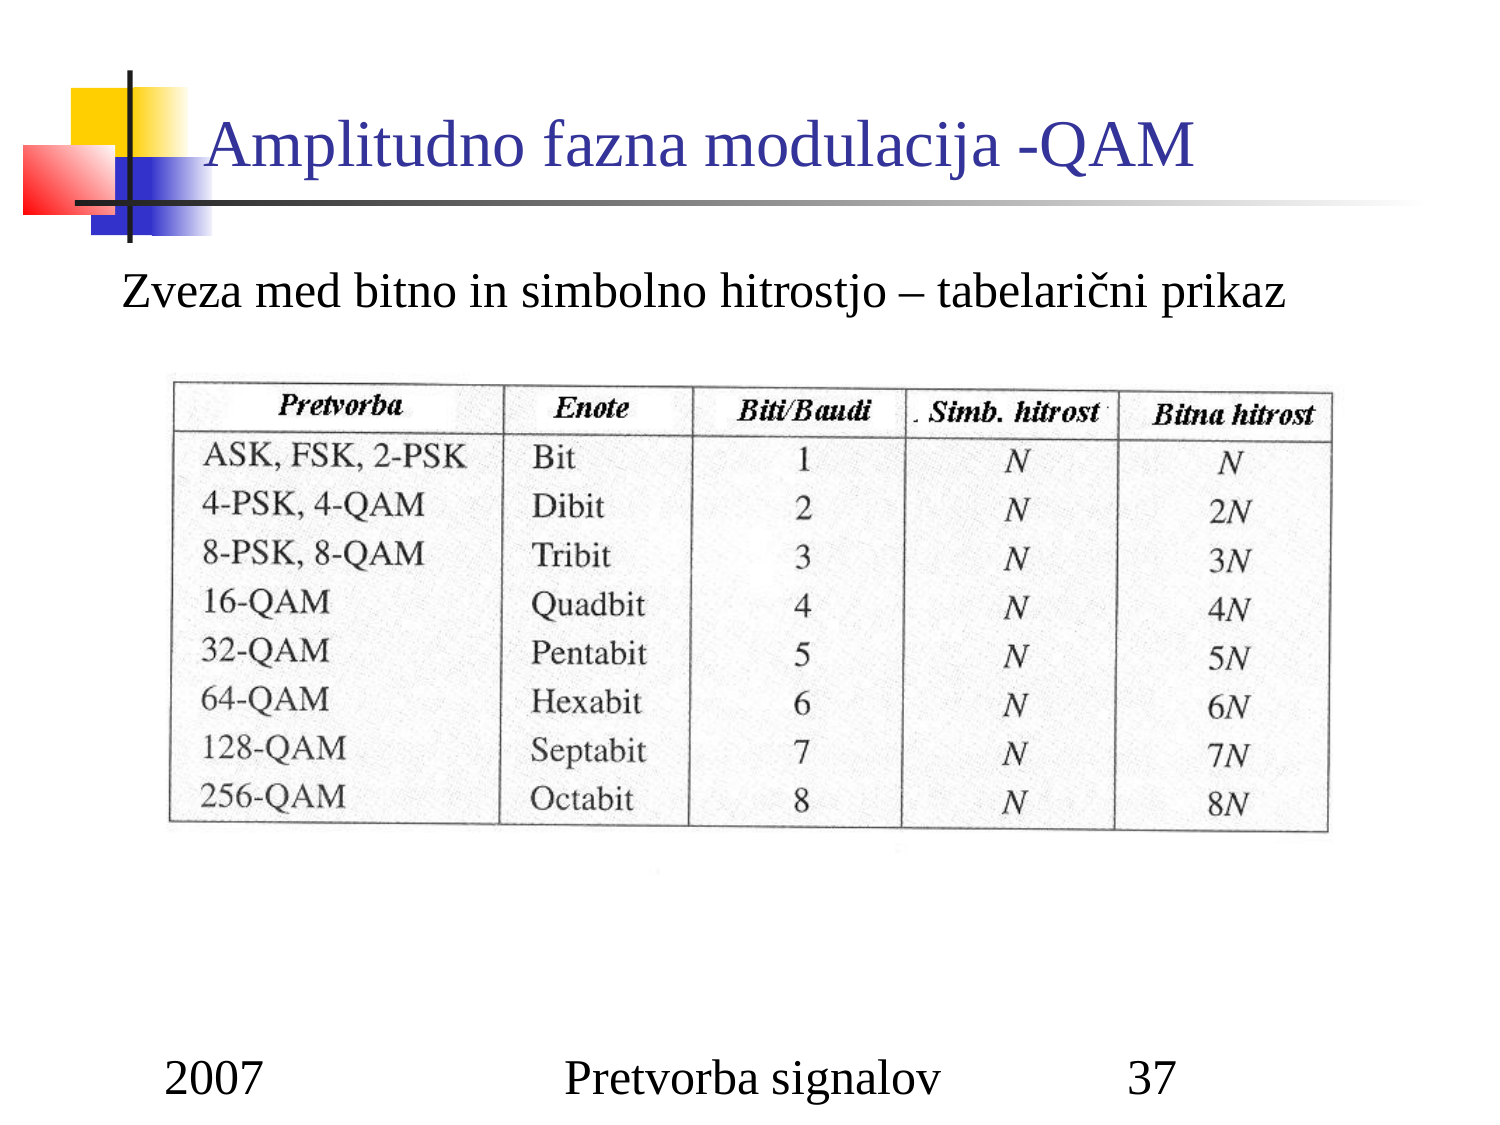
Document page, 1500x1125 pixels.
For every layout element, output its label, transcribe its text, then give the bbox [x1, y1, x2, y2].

picture [99, 362, 1413, 911]
title Amplitudno fazna modulacija -QAM [188, 92, 1468, 188]
list Zveza med bitno in simbolno hitrostjo – tabelarični prikaz [50, 249, 1469, 388]
